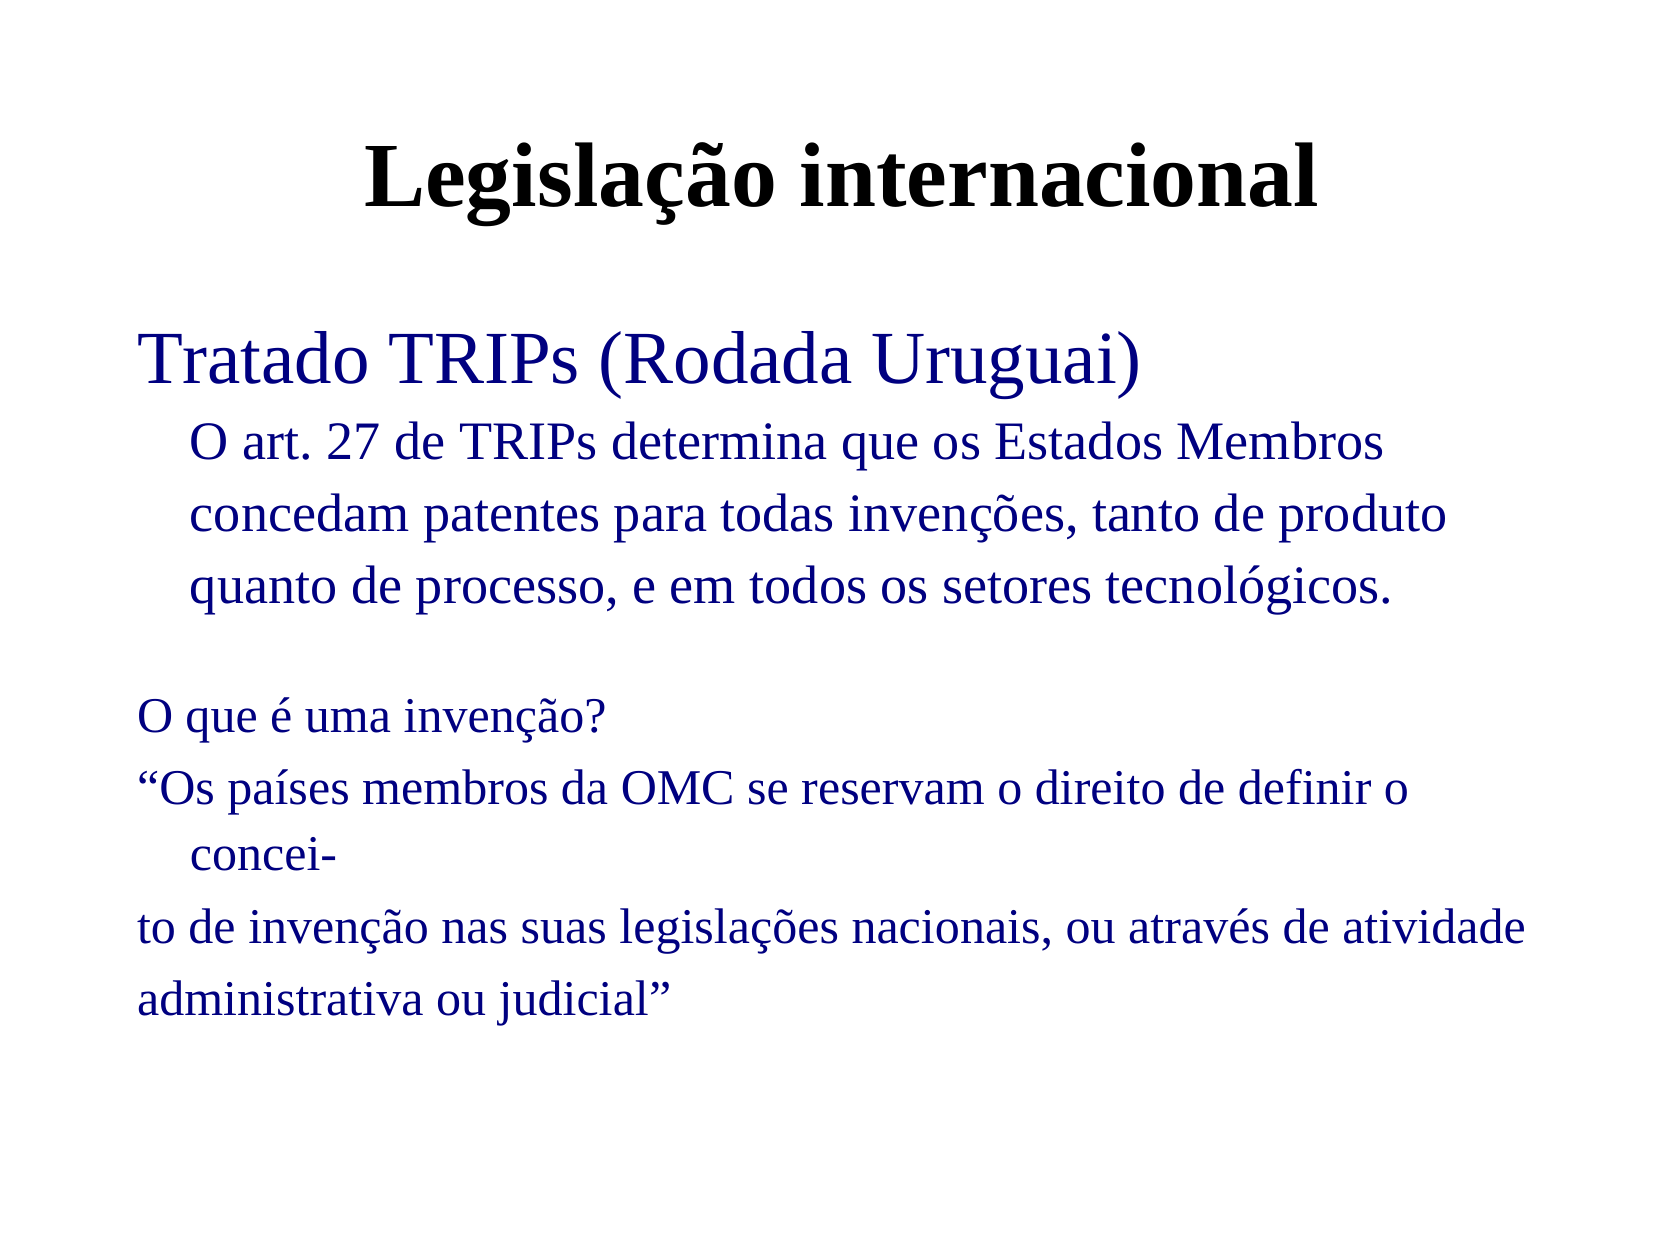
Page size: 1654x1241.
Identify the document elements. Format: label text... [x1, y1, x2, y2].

text_box Tratado TRIPs (Rodada Uruguai) O art. 27 de TRIPs determina que os Estados Membros concedam patentes para todas invenções, tanto de produto quanto de processo, e em todos os setores tecnológicos. O que é uma invenção? “Os países membros da OMC se reservam o direito de definir o concei- to de invenção nas suas legislações nacionais, ou através de atividade administrativa ou judicial” [127, 300, 1549, 1036]
title Legislação internacional [204, 81, 1480, 269]
